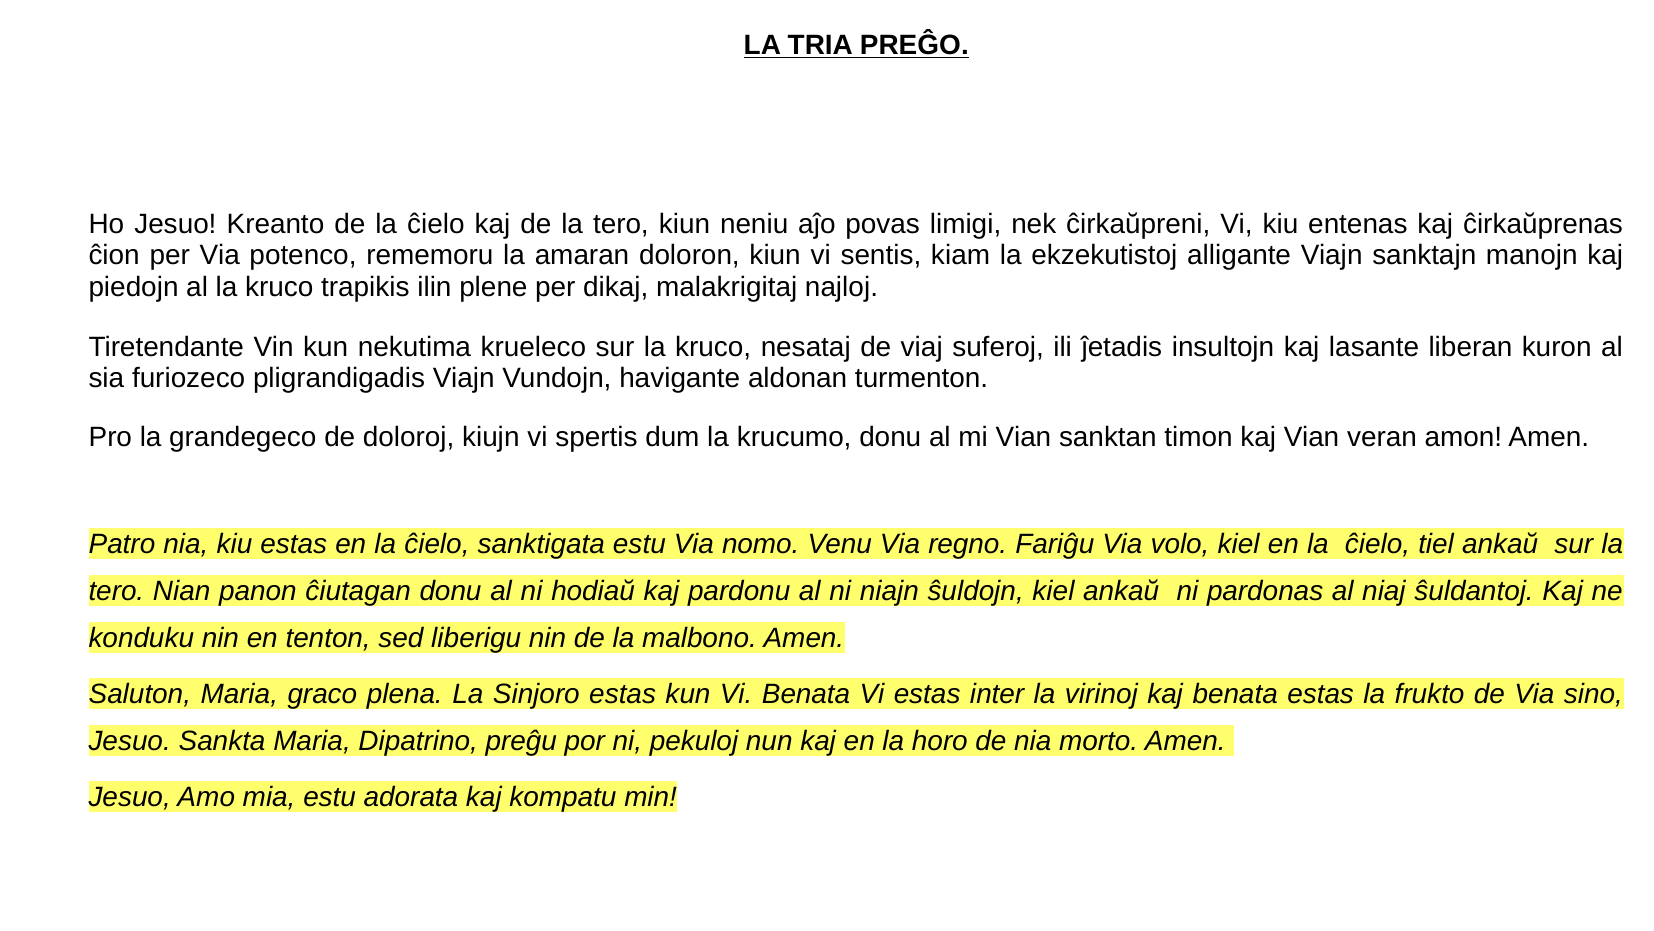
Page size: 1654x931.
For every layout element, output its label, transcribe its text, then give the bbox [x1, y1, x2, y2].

list LA TRIA PREĜO. Ho Jesuo! Kreanto de la ĉielo kaj de la tero, kiun neniu aĵo povas limigi, nek ĉirkaŭpreni, Vi, kiu entenas kaj ĉirkaŭprenas ĉion per Via potenco, rememoru la amaran doloron, kiun vi sentis, kiam la ekzekutistoj alligante Viajn sanktajn manojn kaj piedojn al la kruco trapikis ilin plene per dikaj, malakrigitaj najloj. Tiretendante Vin kun nekutima krueleco sur la kruco, nesataj de viaj suferoj, ili ĵetadis insultojn kaj lasante liberan kuron al sia furiozeco pligrandigadis Viajn Vundojn, havigante aldonan turmenton. Pro la grandegeco de doloroj, kiujn vi spertis dum la krucumo, donu al mi Vian sanktan timon kaj Vian veran amon! Amen. Patro nia, kiu estas en la ĉielo, sanktigata estu Via nomo. Venu Via regno. Fariĝu Via volo, kiel en la ĉielo, tiel ankaŭ sur la tero. Nian panon ĉiutagan donu al ni hodiaŭ kaj pardonu al ni niajn ŝuldojn, kiel ankaŭ ni pardonas al niaj ŝuldantoj. Kaj ne konduku nin en tenton, sed liberigu nin de la malbono. Amen. Saluton, Maria, graco plena. La Sinjoro estas kun Vi. Benata Vi estas inter la virinoj kaj benata estas la frukto de Via sino, Jesuo. Sankta Maria, Dipatrino, preĝu por ni, pekuloj nun kaj en la horo de nia morto. Amen. Jesuo, Amo mia, estu adorata kaj kompatu min! [88, 29, 1625, 827]
